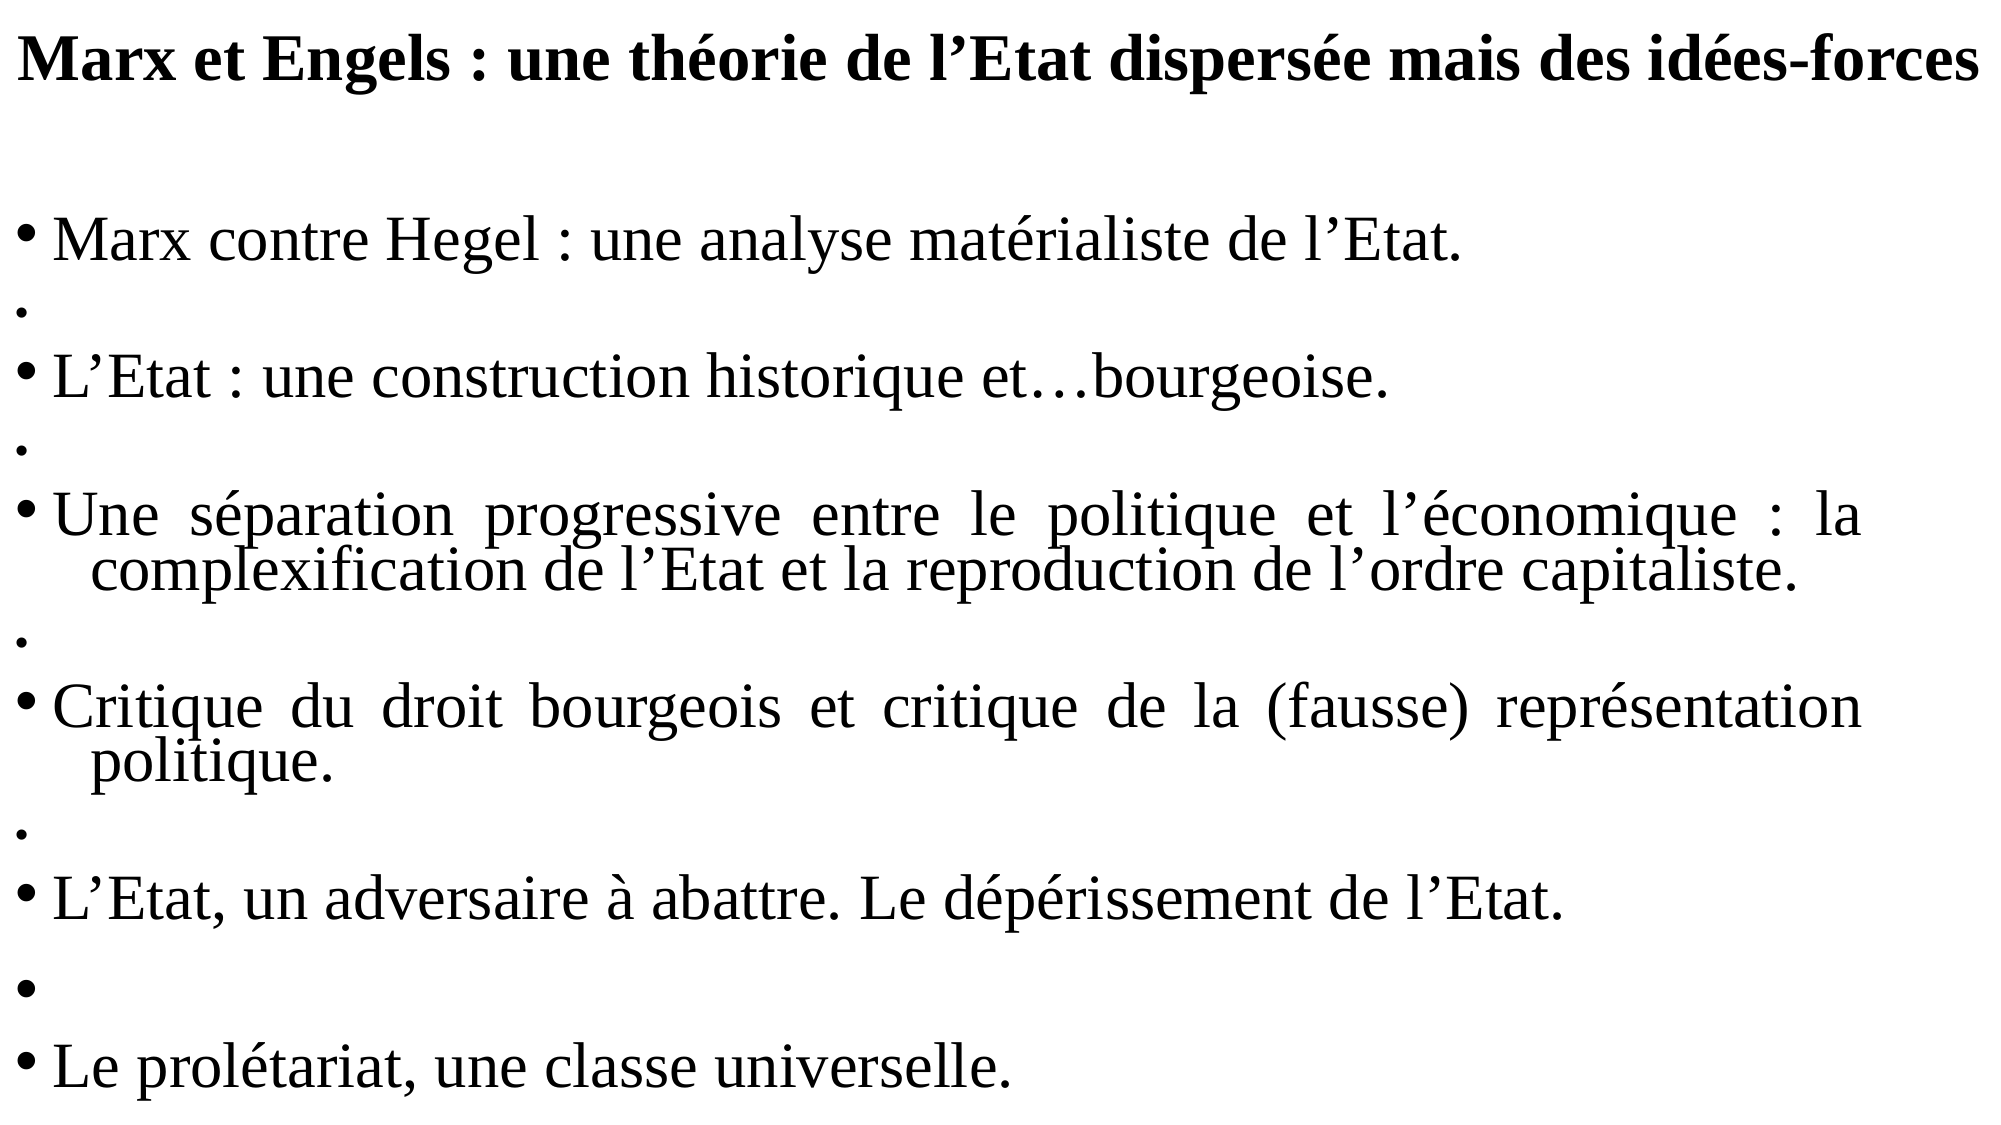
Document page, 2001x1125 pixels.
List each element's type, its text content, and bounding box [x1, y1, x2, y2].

list Marx contre Hegel : une analyse matérialiste de l’Etat. L’Etat : une construction historique et…bourgeoise. Une séparation progressive entre le politique et l’économique : la complexification de l’Etat et la reproduction de l’ordre capitaliste. Critique du droit bourgeois et critique de la (fausse) représentation politique. L’Etat, un adversaire à abattre. Le dépérissement de l’Etat. Le prolétariat, une classe universelle. [0, 209, 2000, 1125]
title Marx et Engels : une théorie de l’Etat dispersée mais des idées-forces [0, 0, 2000, 119]
